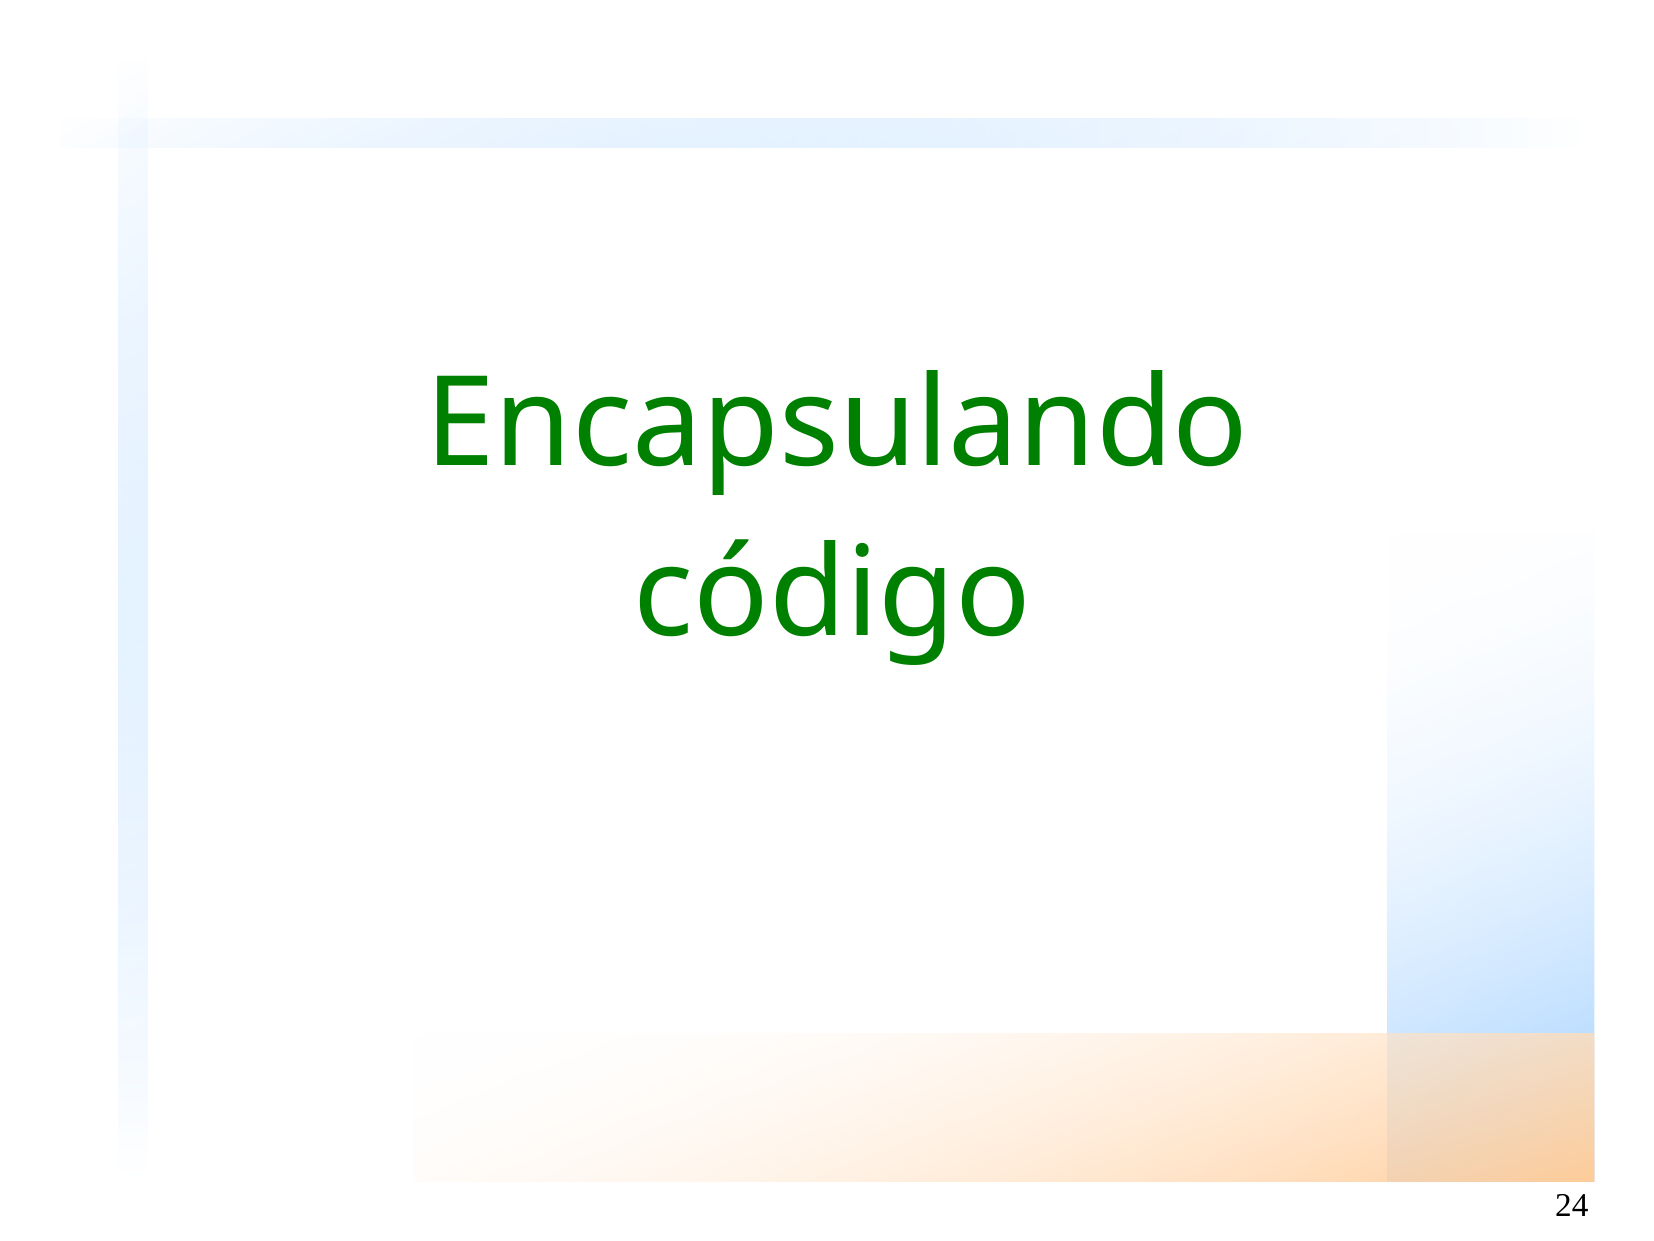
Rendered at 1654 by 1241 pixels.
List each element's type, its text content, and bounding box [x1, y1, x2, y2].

subtitle Encapsulando código [147, 147, 1447, 857]
